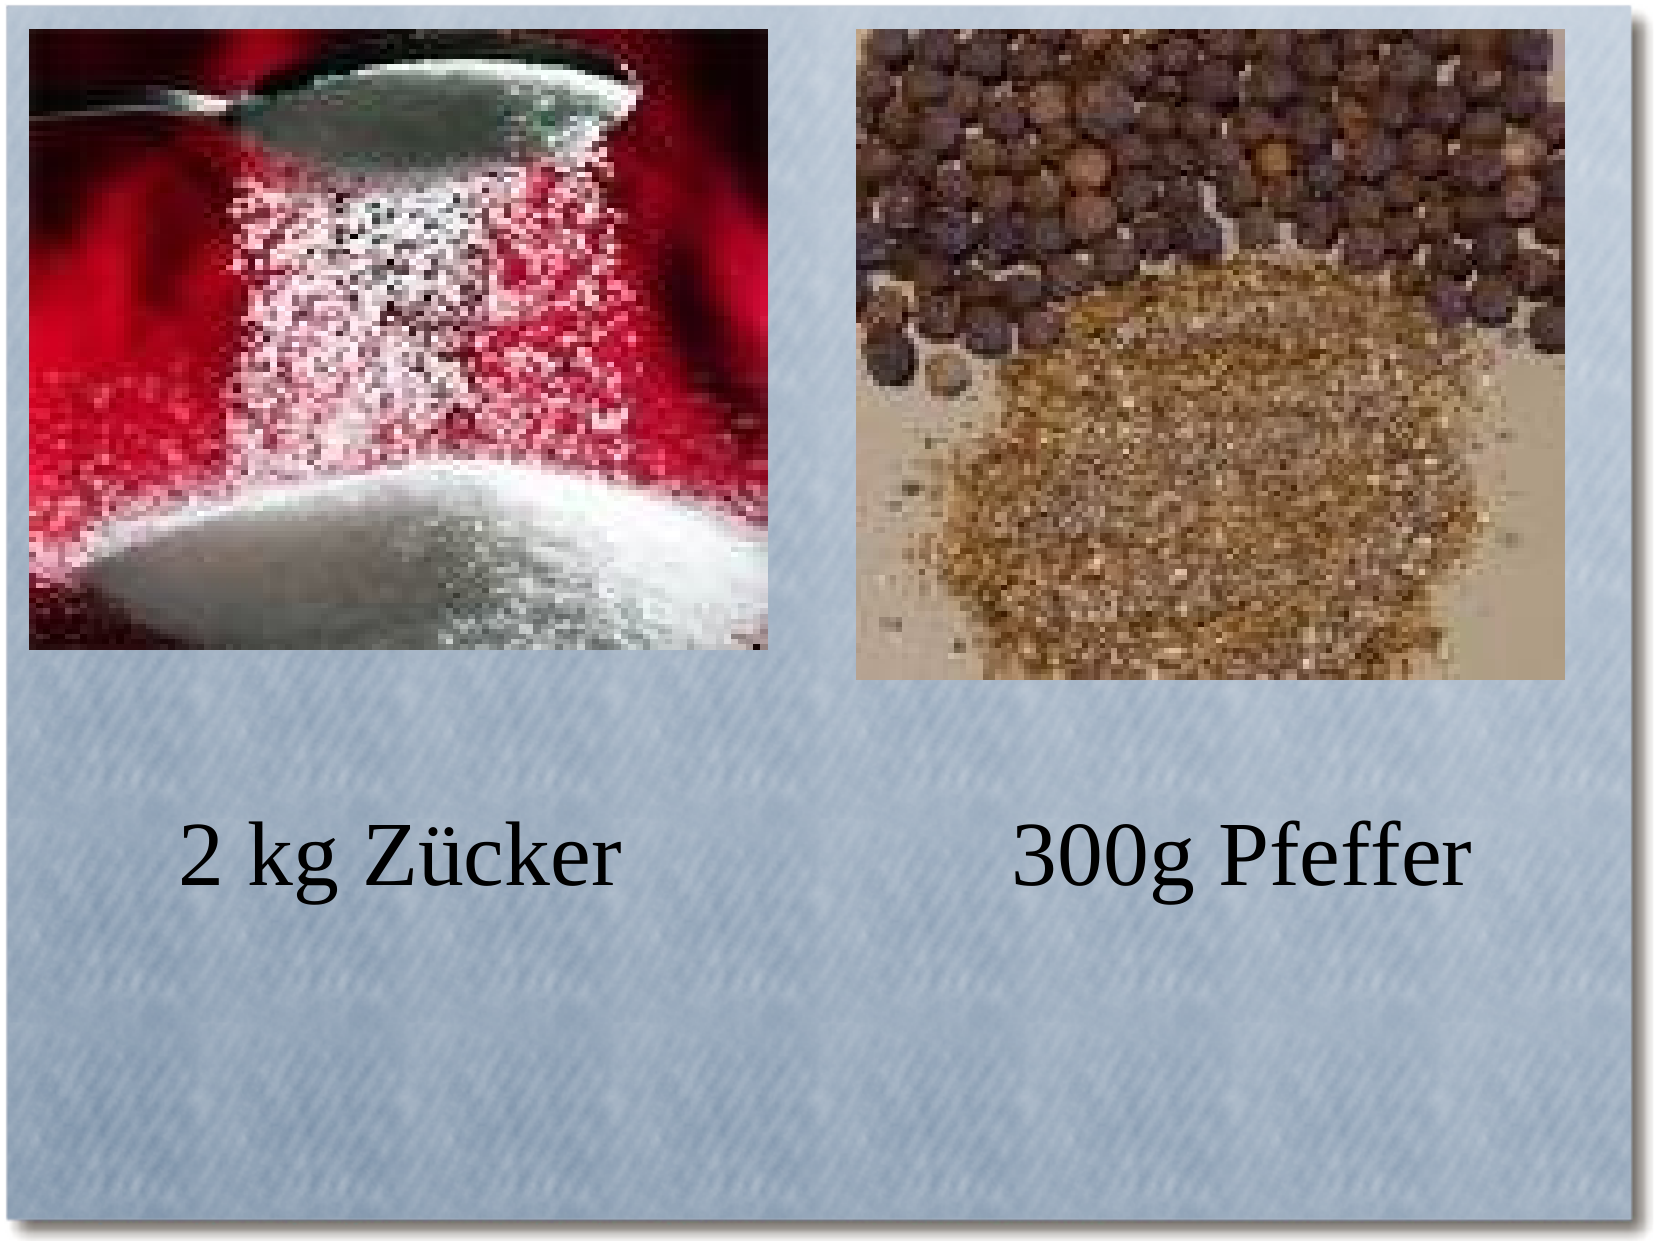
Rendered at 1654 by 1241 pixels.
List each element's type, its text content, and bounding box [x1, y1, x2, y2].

title 2 kg Zücker 300g Pfeffer [59, 708, 1595, 1001]
picture [0, 0, 1654, 1241]
